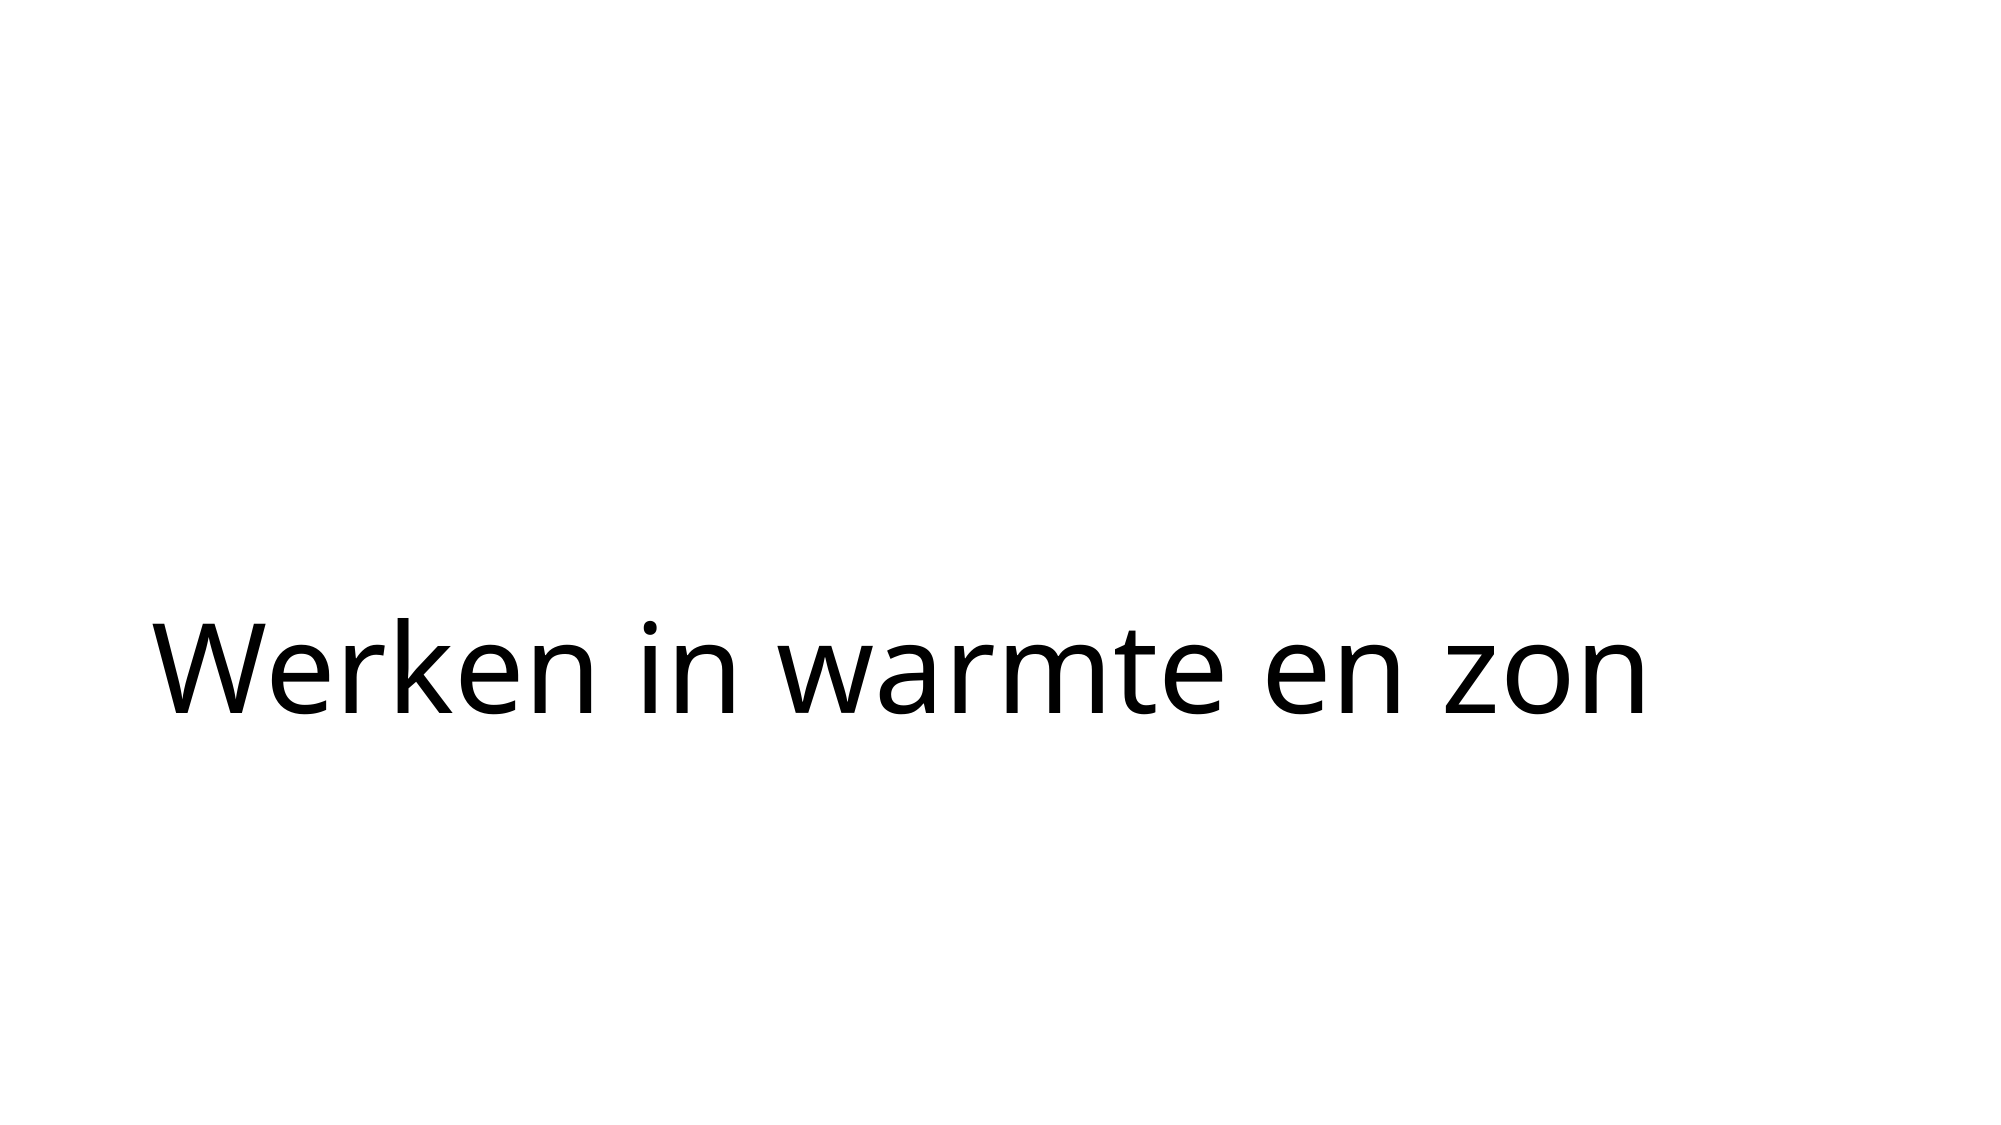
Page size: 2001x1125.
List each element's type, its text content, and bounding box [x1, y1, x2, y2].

title Werken in warmte en zon [136, 280, 1862, 749]
